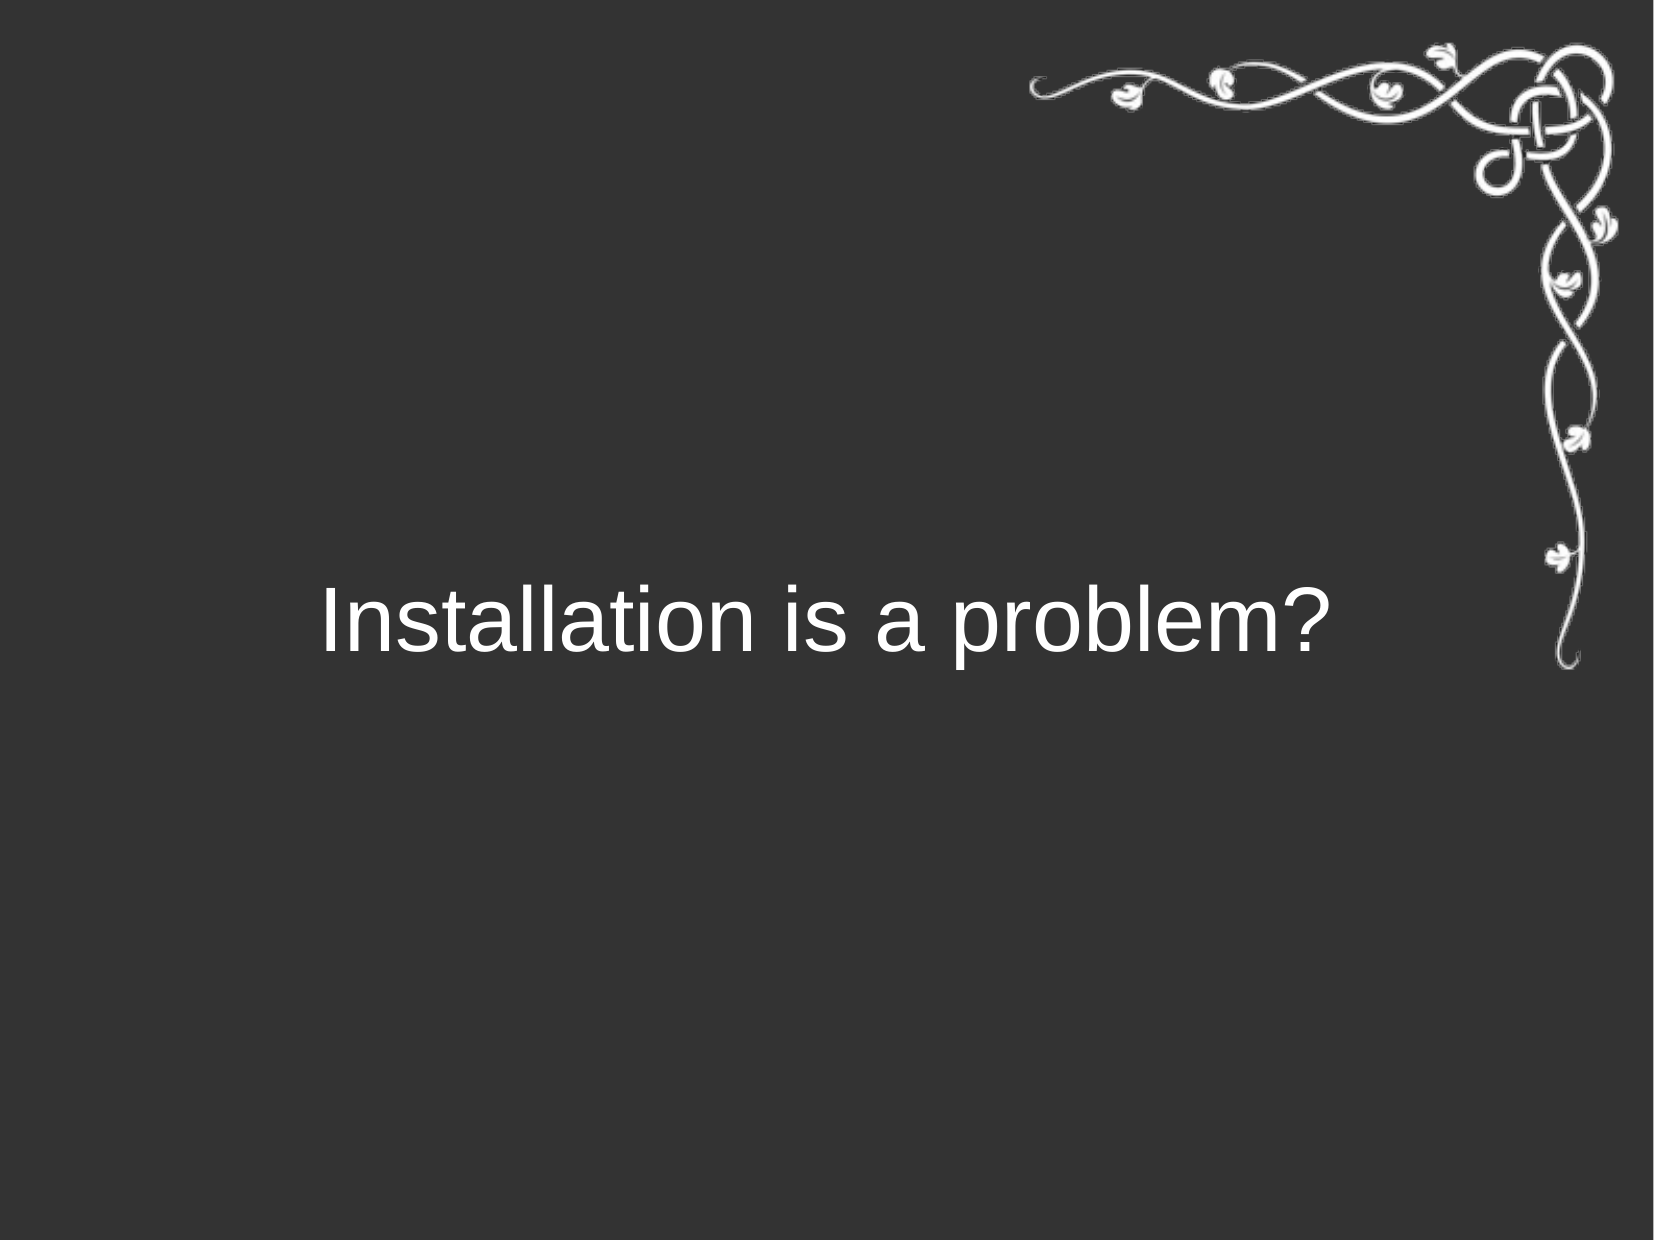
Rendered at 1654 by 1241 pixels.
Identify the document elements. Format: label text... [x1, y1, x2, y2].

picture [972, 2, 1654, 724]
title Installation is a problem? [82, 516, 972, 724]
